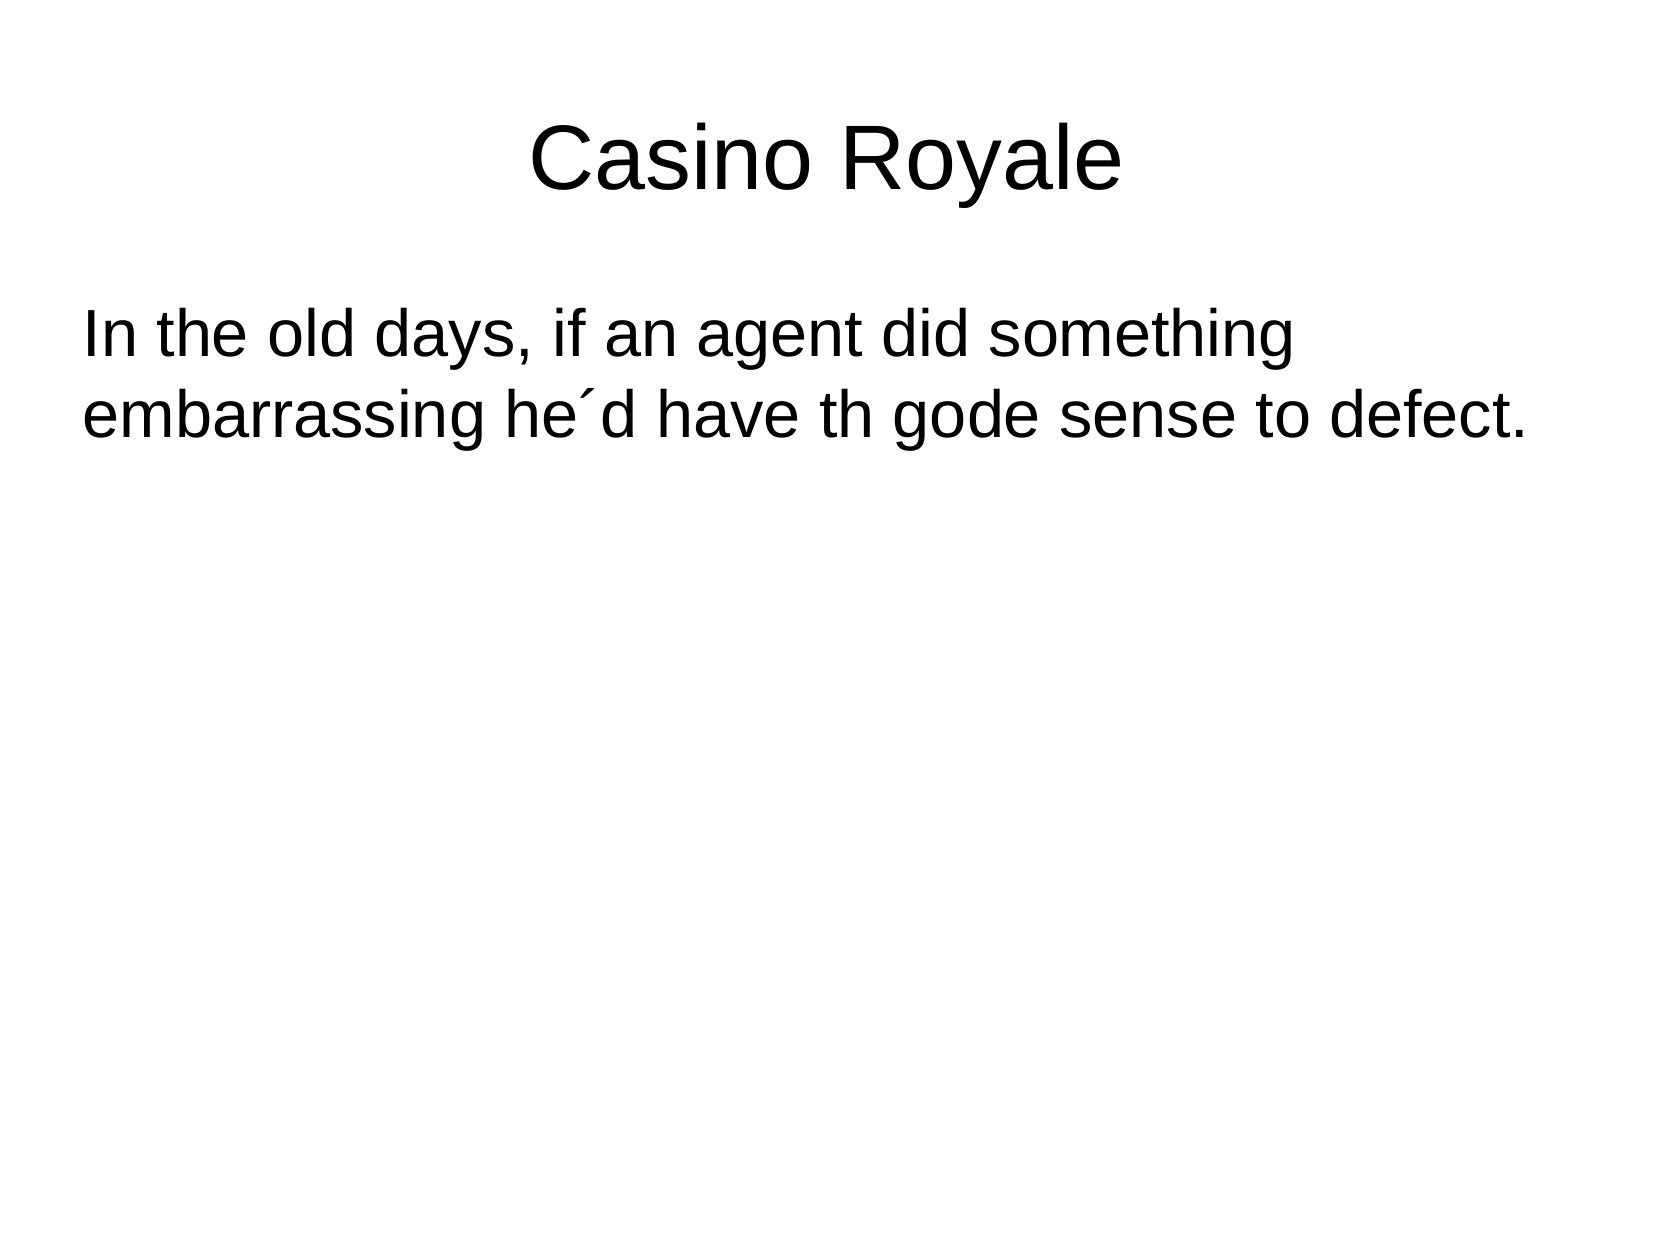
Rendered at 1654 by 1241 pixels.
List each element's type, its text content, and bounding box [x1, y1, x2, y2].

list In the old days, if an agent did something embarrassing he´d have th gode sense to defect. [82, 290, 1571, 1010]
title Casino Royale [82, 49, 1571, 257]
